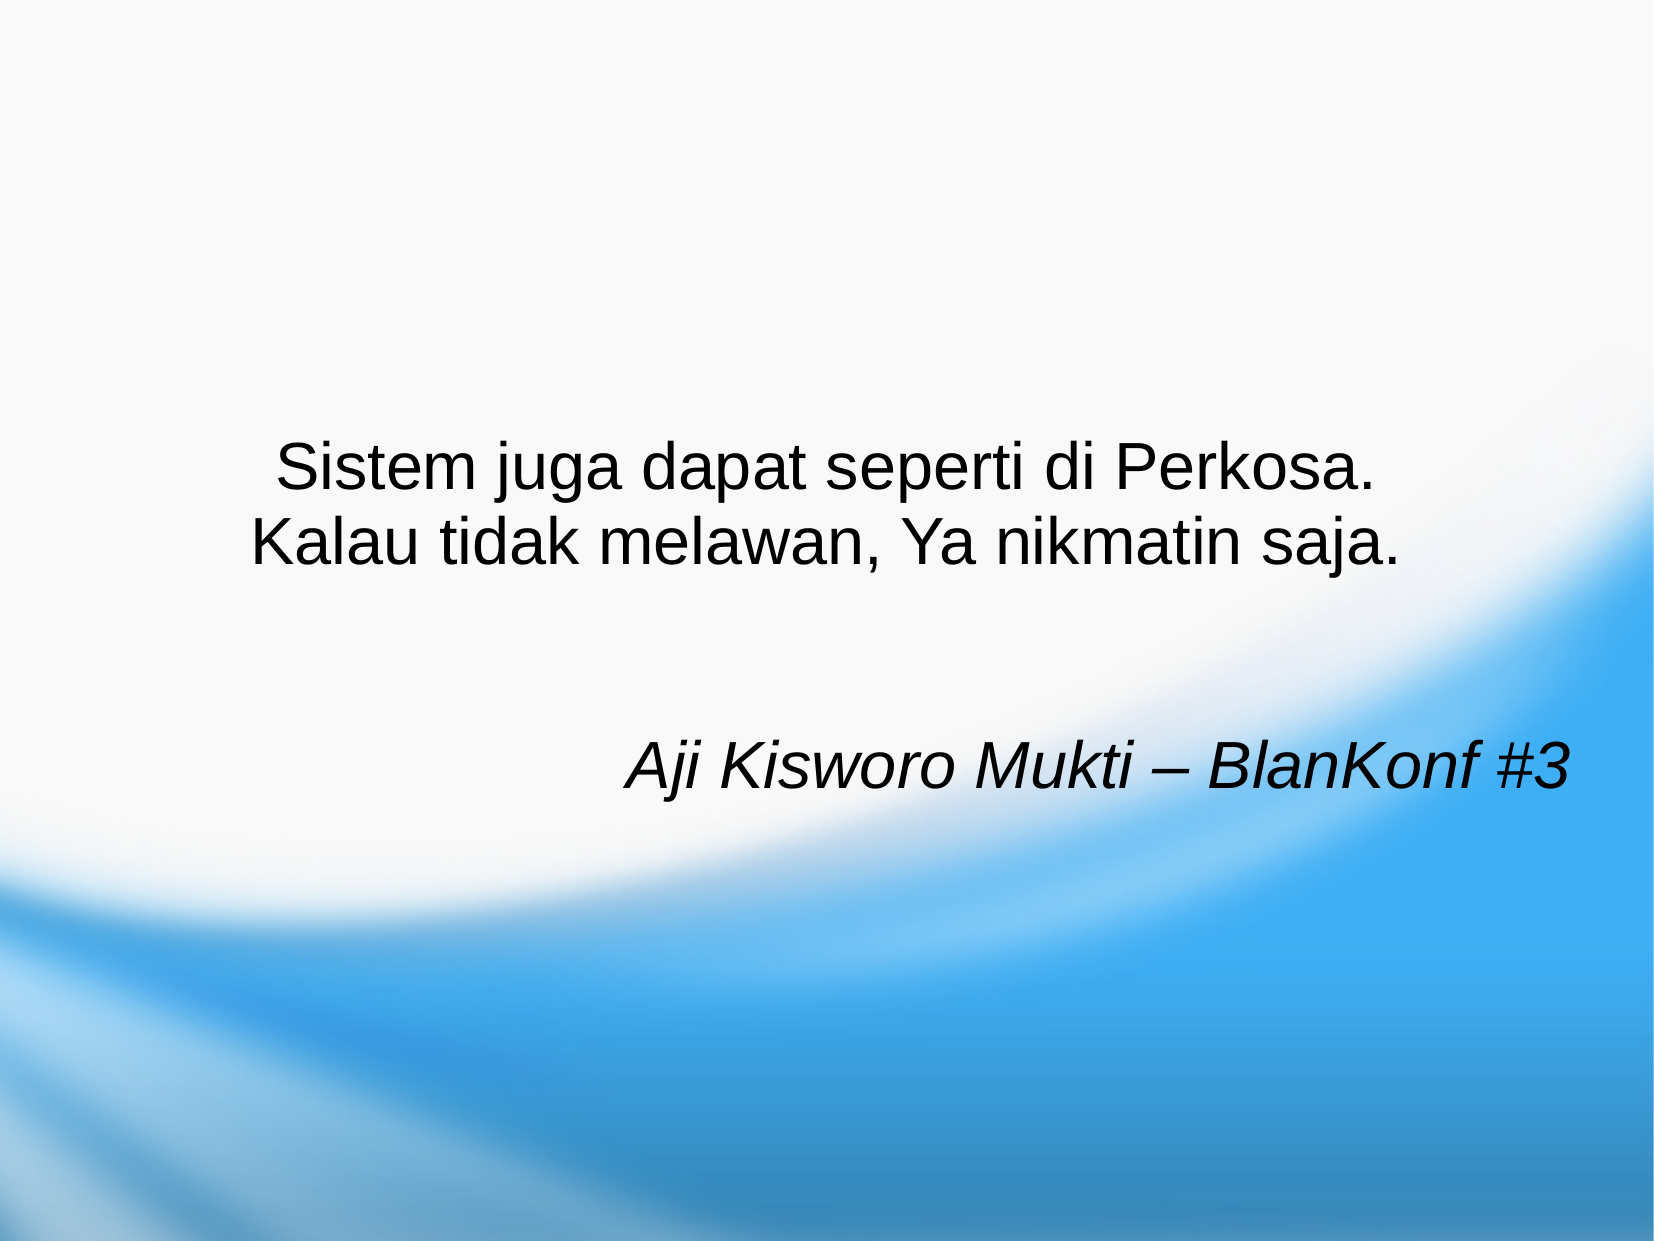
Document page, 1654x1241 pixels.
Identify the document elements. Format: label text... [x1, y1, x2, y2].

subtitle Sistem juga dapat seperti di Perkosa. Kalau tidak melawan, Ya nikmatin saja. Aji Kisworo Mukti – BlanKonf #3 [82, 49, 1571, 1109]
picture [0, 0, 1654, 1241]
